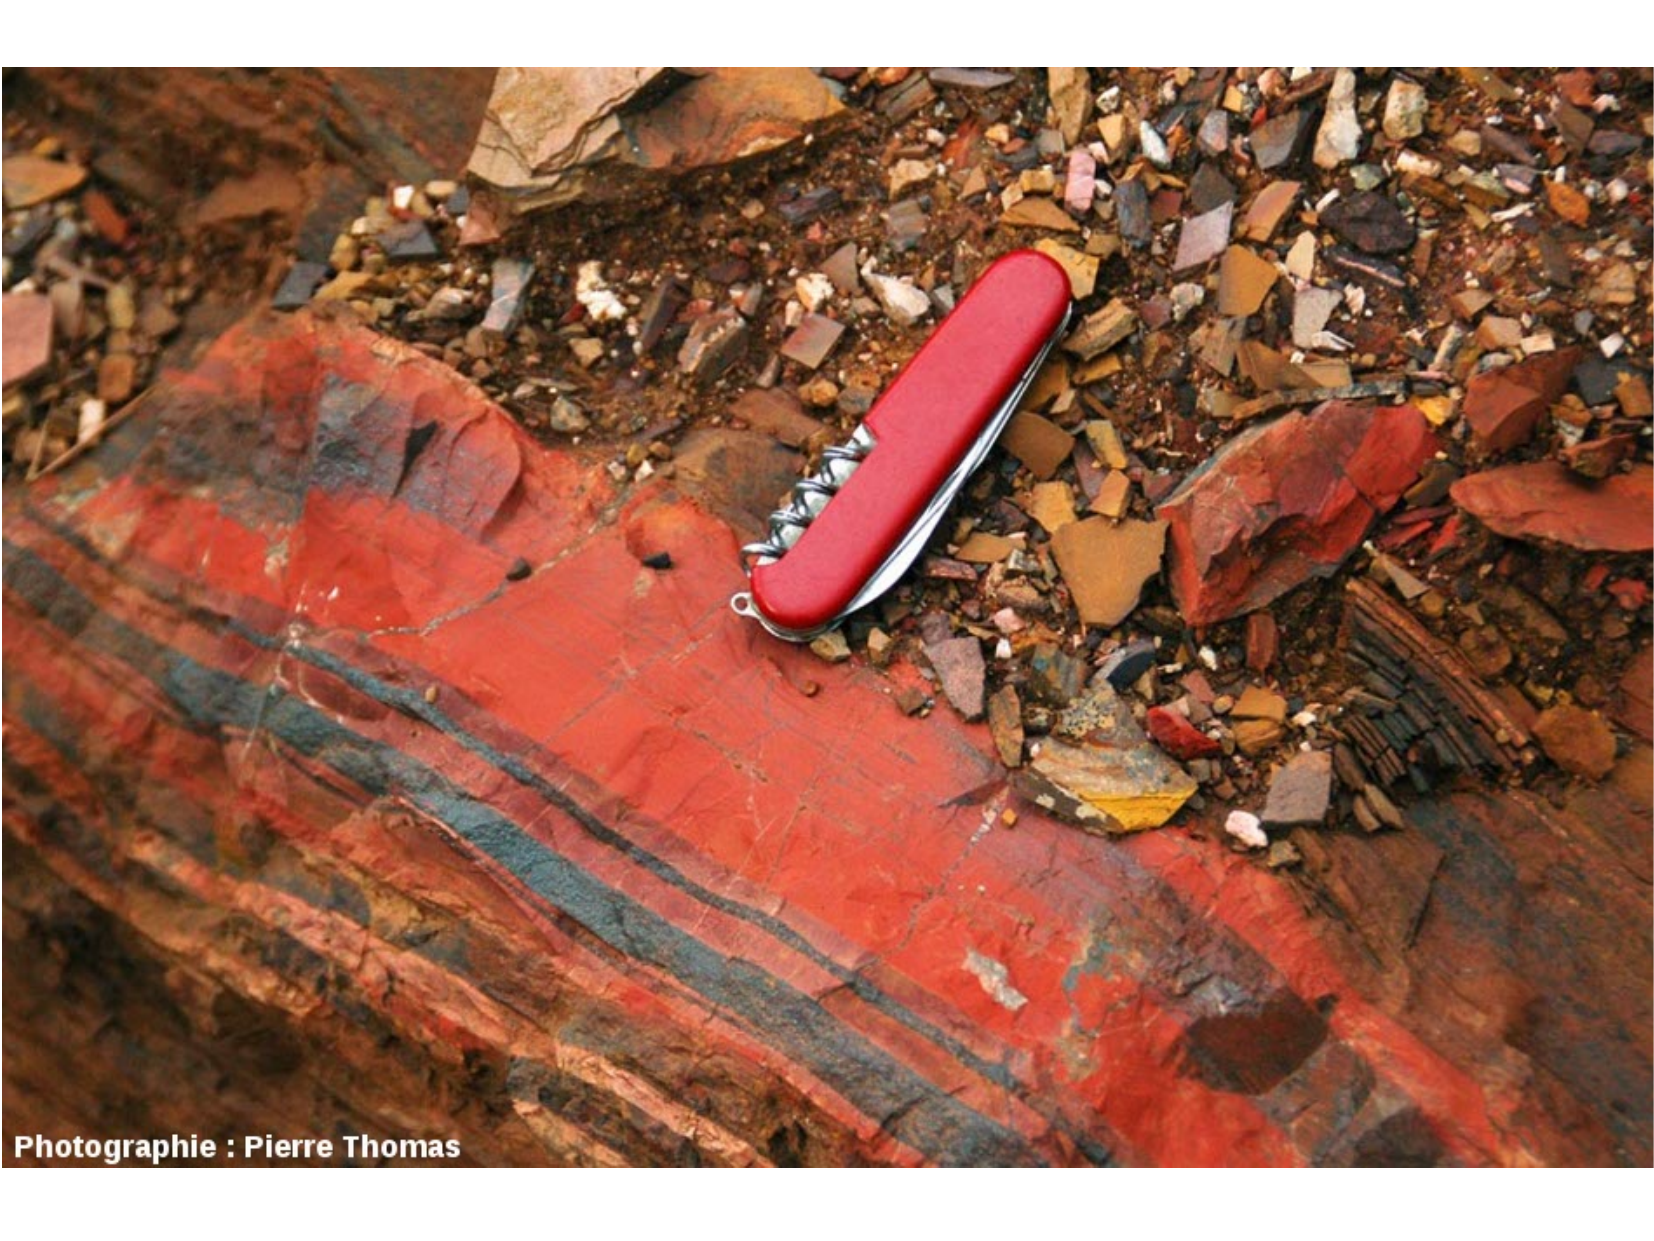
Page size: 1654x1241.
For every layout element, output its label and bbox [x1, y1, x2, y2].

picture [2, 67, 1654, 1168]
